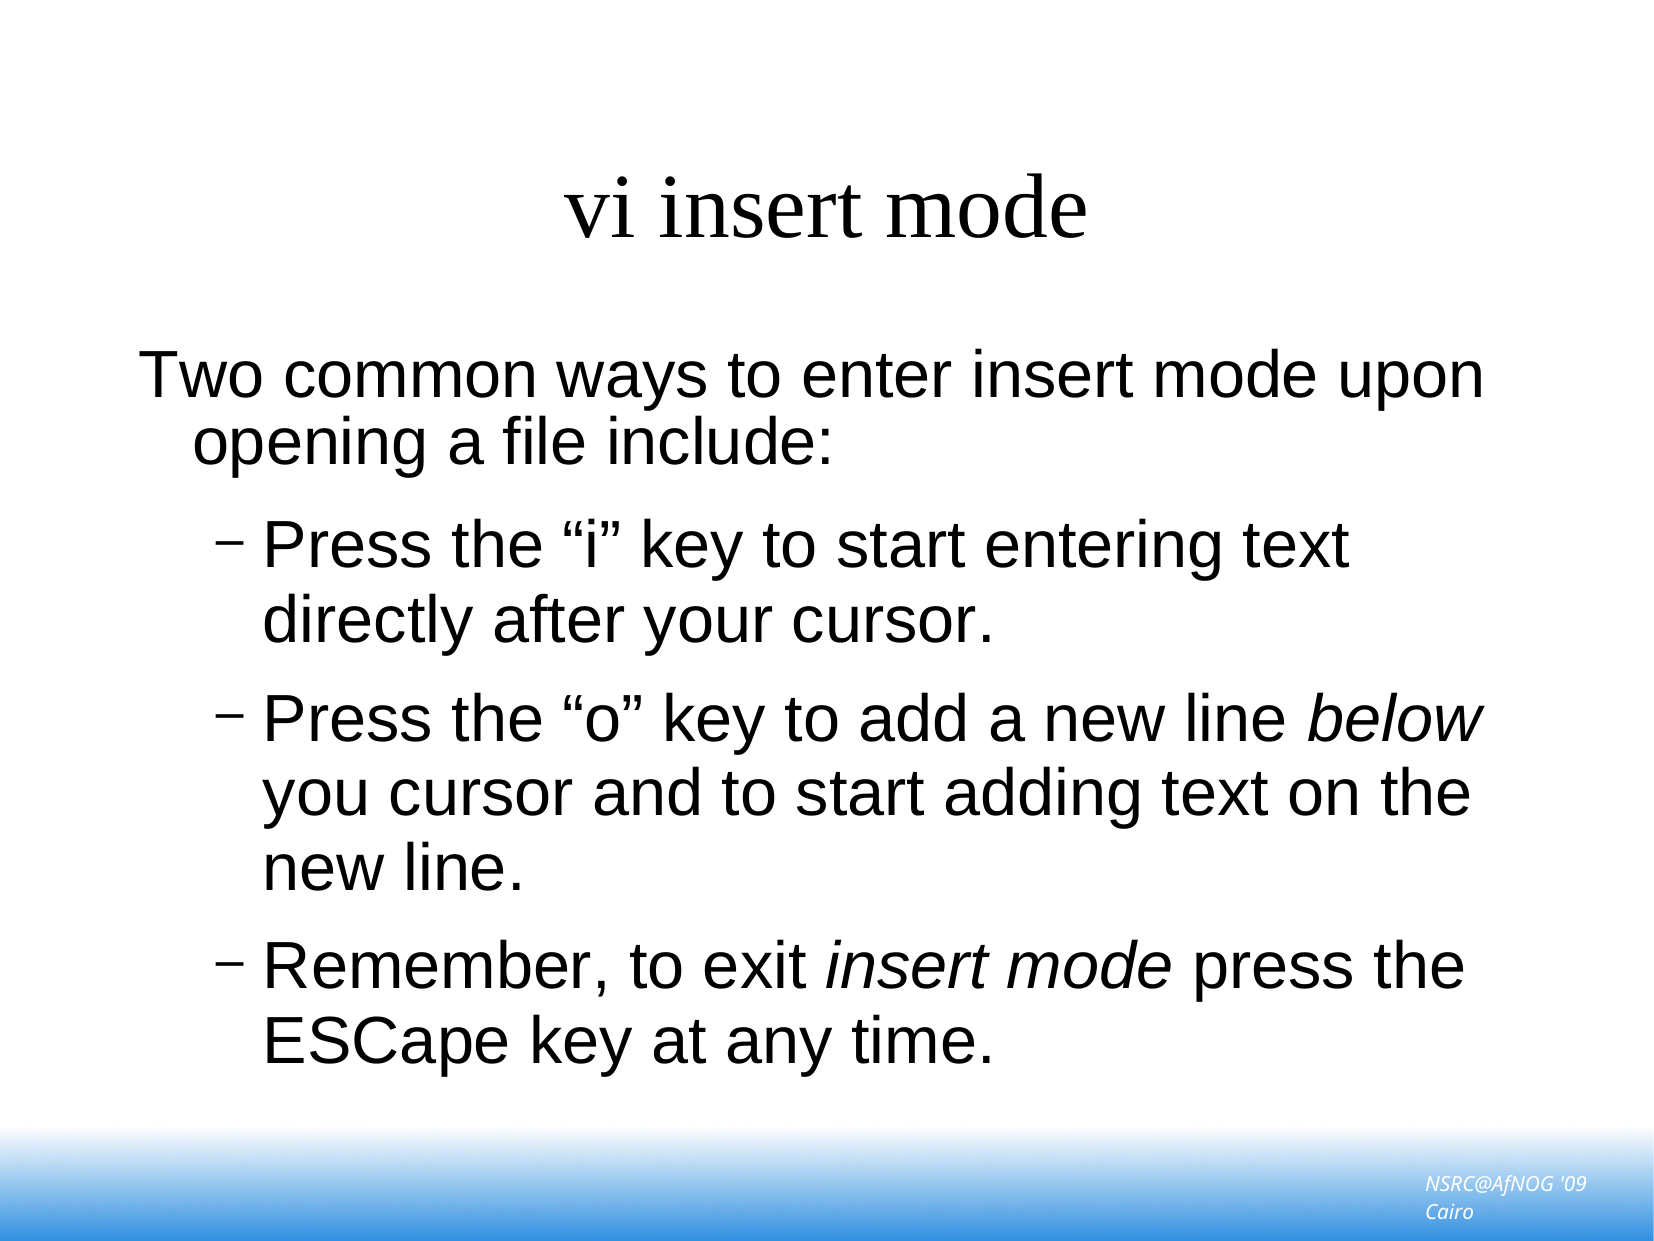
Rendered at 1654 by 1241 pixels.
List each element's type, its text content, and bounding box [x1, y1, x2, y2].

title vi insert mode [121, 102, 1534, 311]
list Two common ways to enter insert mode upon opening a file include: Press the “i” key to start entering text directly after your cursor. Press the “o” key to add a new line below you cursor and to start adding text on the new line. Remember, to exit insert mode press the ESCape key at any time. [121, 344, 1534, 1135]
picture [0, 1124, 1654, 1241]
